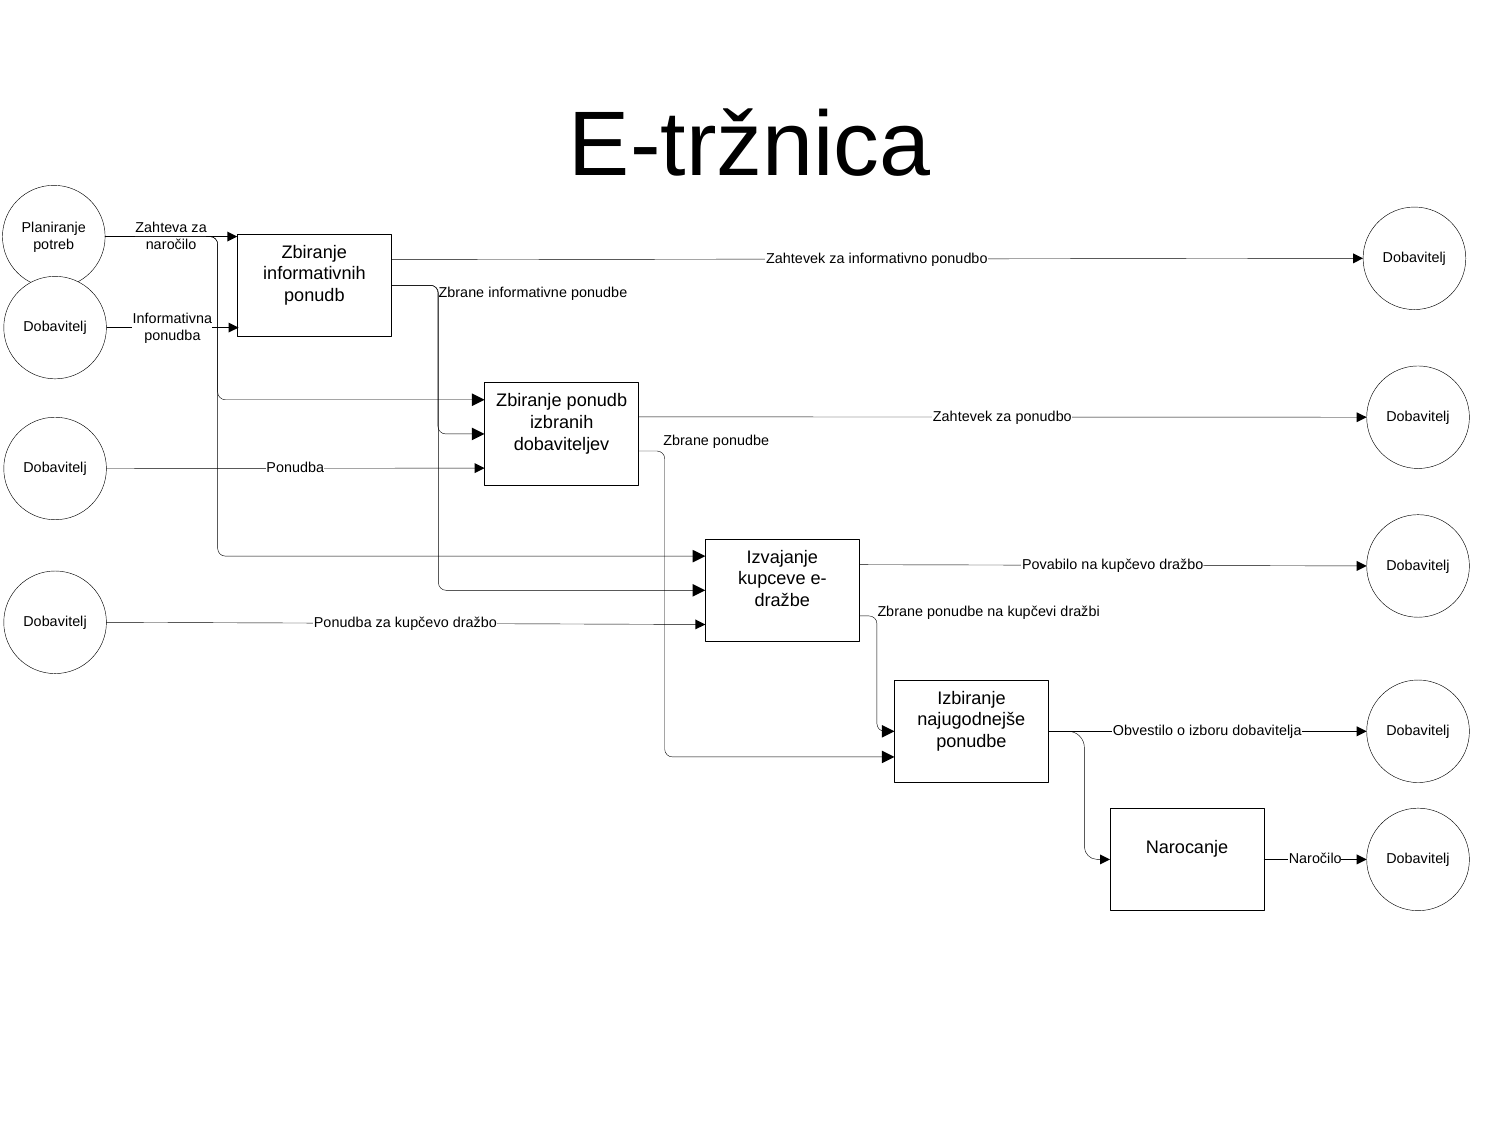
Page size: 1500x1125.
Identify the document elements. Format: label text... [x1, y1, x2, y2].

chart [0, 182, 1472, 943]
title E-tržnica [75, 45, 1426, 182]
